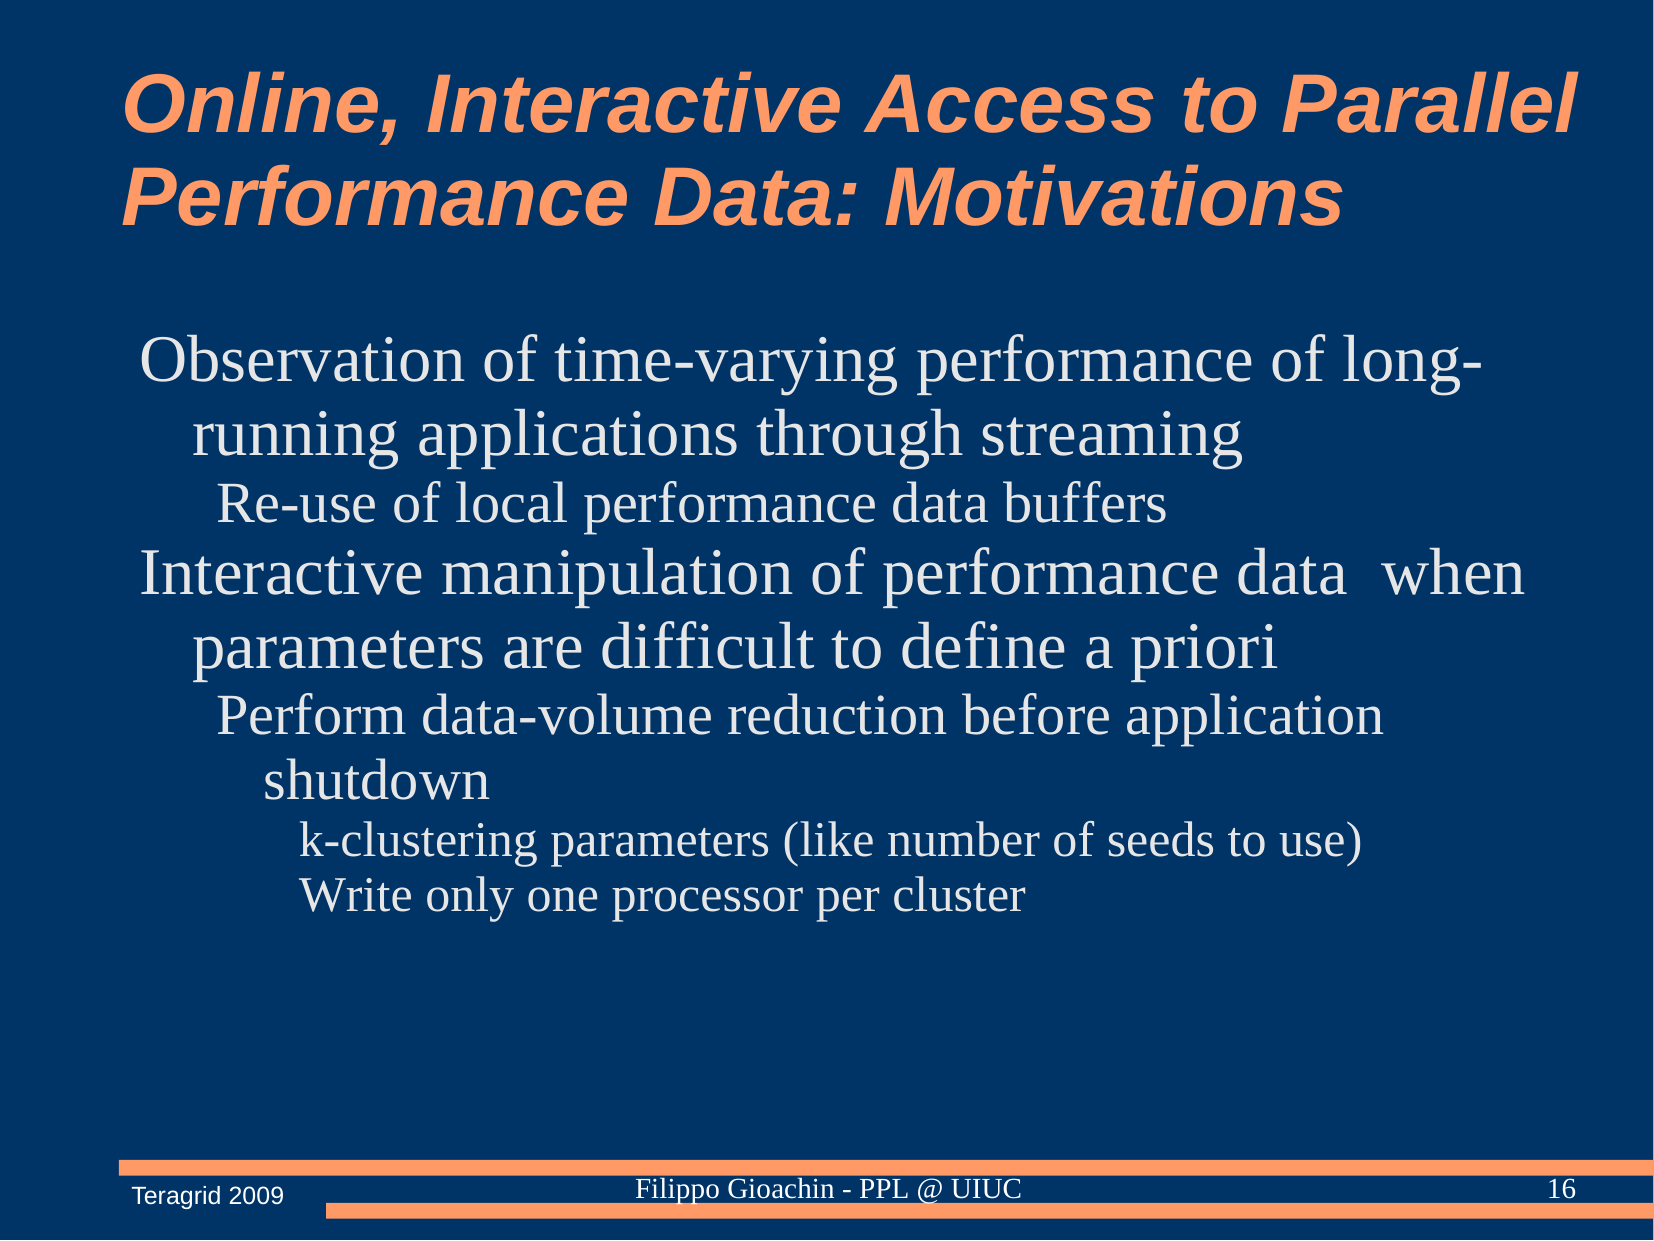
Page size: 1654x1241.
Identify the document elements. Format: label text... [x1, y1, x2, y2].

title Online, Interactive Access to Parallel Performance Data: Motivations [121, 53, 1594, 247]
list Observation of time-varying performance of long-running applications through streaming Re-use of local performance data buffers Interactive manipulation of performance data when parameters are difficult to define a priori Perform data-volume reduction before application shutdown k-clustering parameters (like number of seeds to use) Write only one processor per cluster [121, 322, 1561, 1133]
